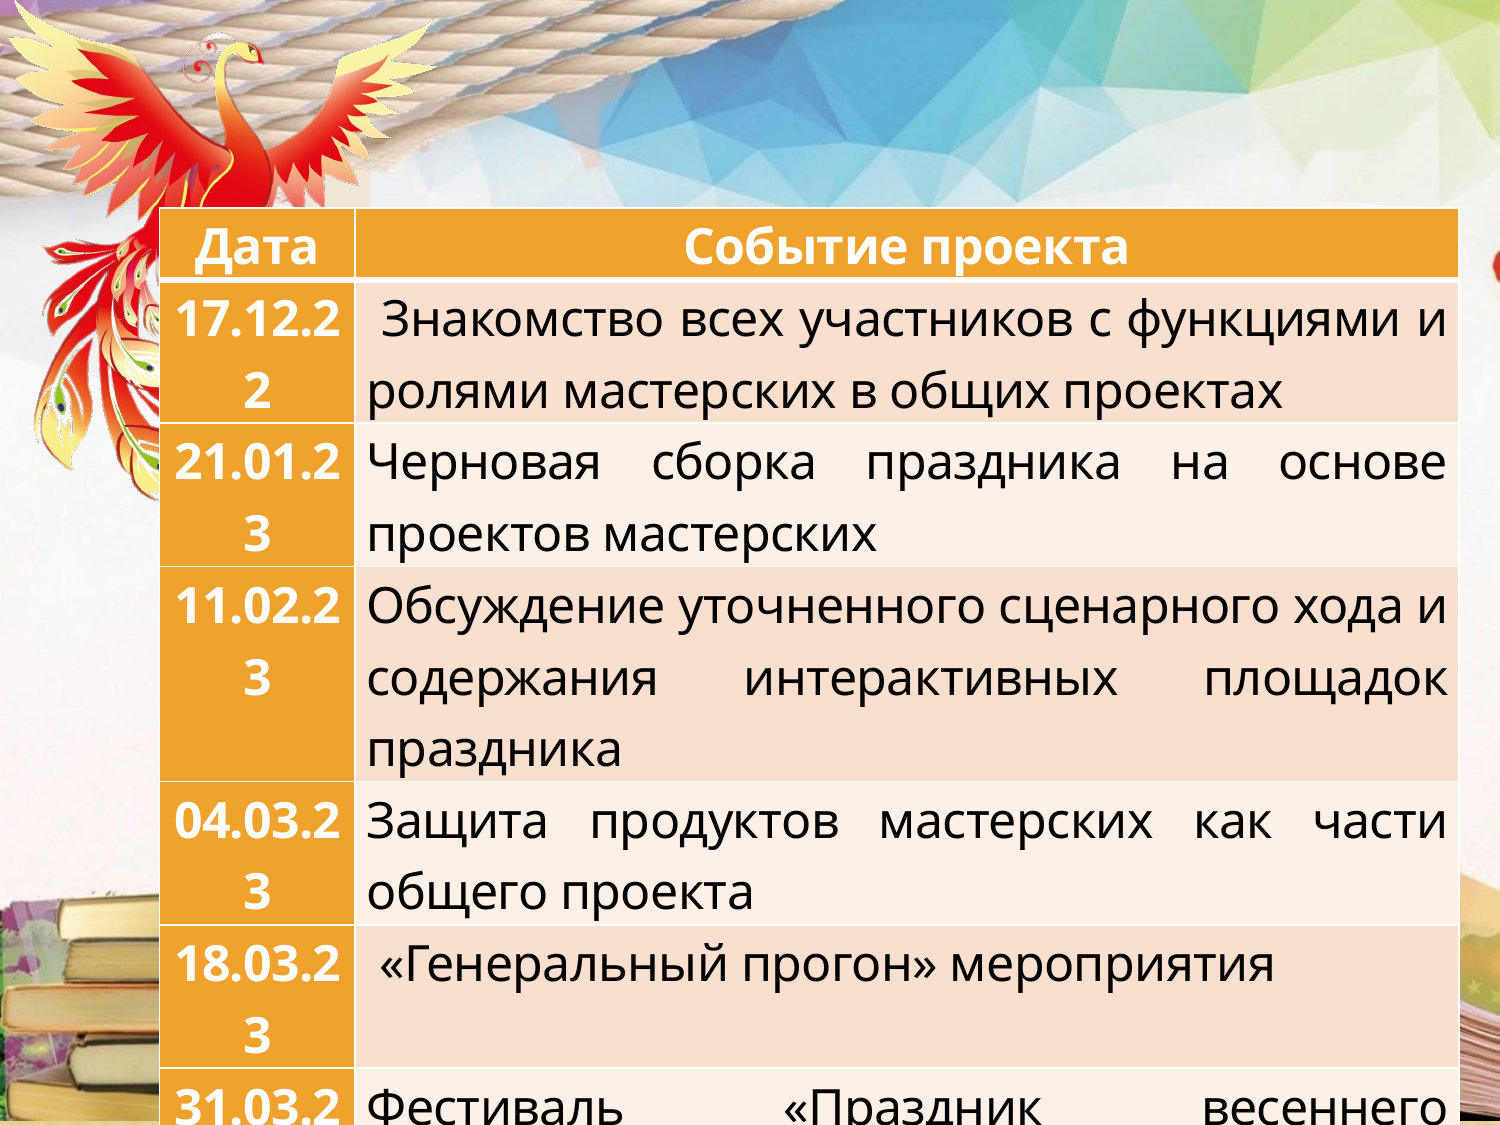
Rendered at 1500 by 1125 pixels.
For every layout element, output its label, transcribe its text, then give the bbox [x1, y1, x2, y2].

table_cell Черновая сборка праздника на основе проектов мастерских [356, 424, 1458, 566]
table_cell 21.01.23 [160, 424, 354, 566]
table_cell 31.03.23 [252, 1095, 262, 1119]
table_cell Знакомство всех участников с функциями и ролями мастерских в общих проектах [356, 283, 1458, 422]
table_cell 04.03.23 [160, 782, 354, 924]
table_header Дата [160, 209, 354, 277]
table_cell «Генеральный прогон» мероприятия [356, 926, 1458, 1067]
table_cell Защита продуктов мастерских как части общего проекта [356, 782, 1458, 924]
table_header Событие проекта [356, 209, 1458, 277]
table_cell Фестиваль «Праздник весеннего равноденствия» [356, 1069, 1458, 1125]
table_cell 18.03.23 [160, 926, 354, 1067]
picture [0, 0, 1500, 1125]
table_cell 17.12.22 [160, 283, 354, 422]
table_cell Обсуждение уточненного сценарного хода и содержания интерактивных площадок праздника [356, 567, 1458, 781]
table_cell 31.03.23 [160, 1069, 354, 1125]
table_cell 11.02.23 [160, 567, 354, 781]
